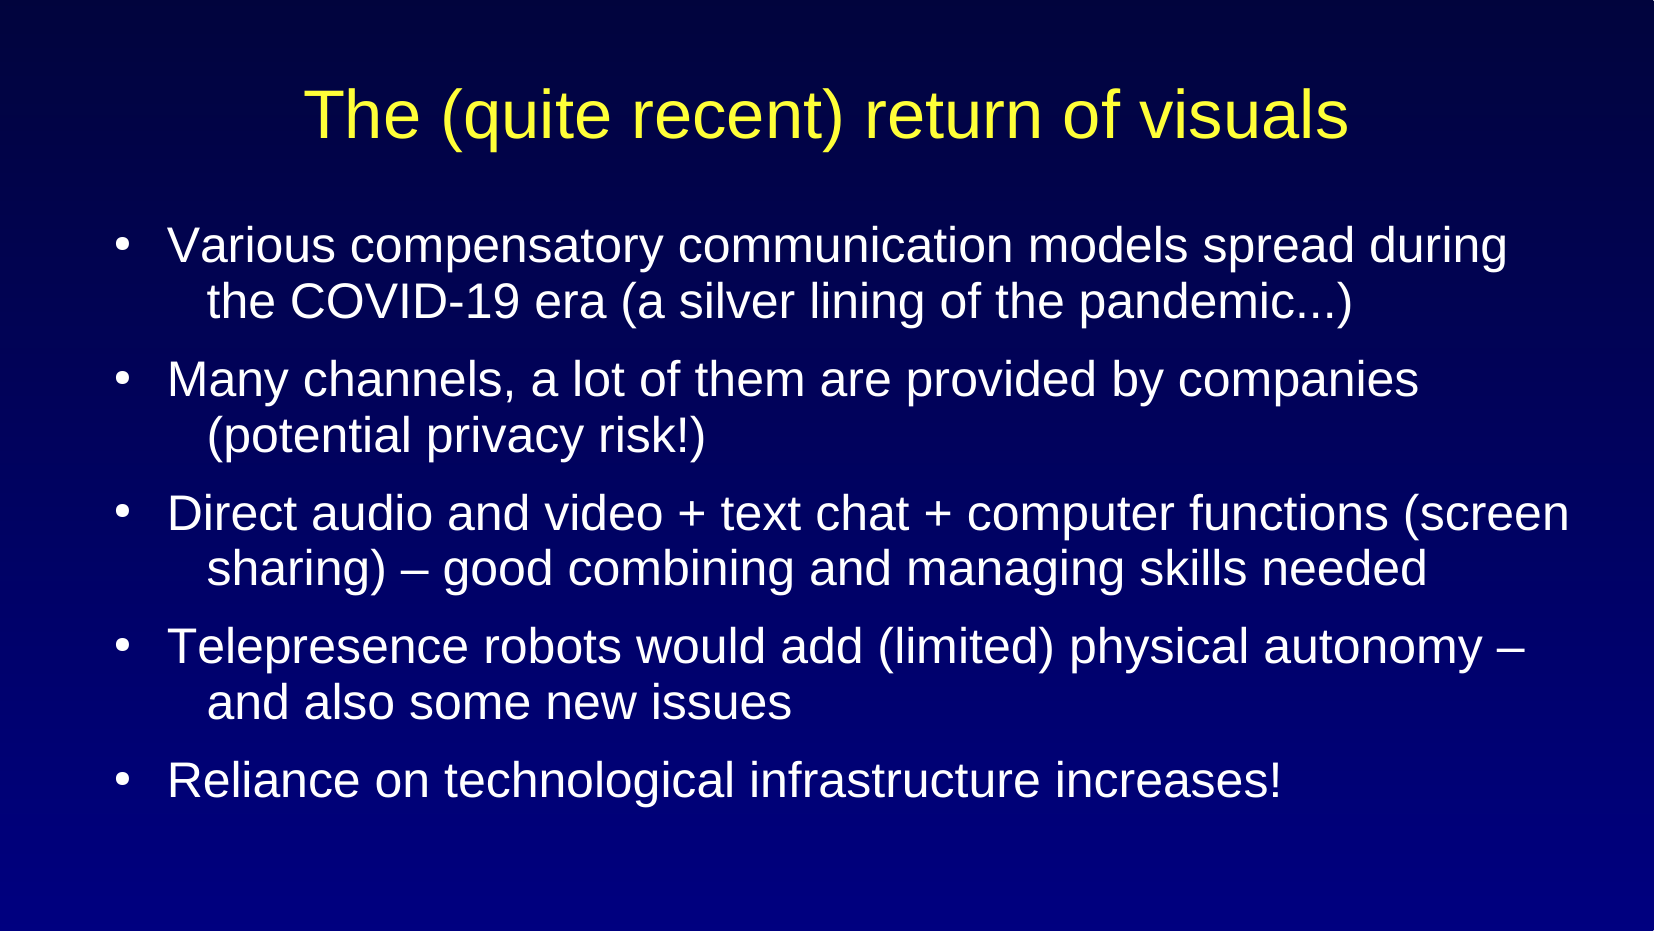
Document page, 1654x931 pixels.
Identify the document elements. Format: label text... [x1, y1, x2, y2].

title The (quite recent) return of visuals [82, 37, 1571, 193]
list Various compensatory communication models spread during the COVID-19 era (a silver lining of the pandemic...) Many channels, a lot of them are provided by companies (potential privacy risk!) Direct audio and video + text chat + computer functions (screen sharing) – good combining and managing skills needed Telepresence robots would add (limited) physical autonomy – and also some new issues Reliance on technological infrastructure increases! [82, 217, 1571, 864]
